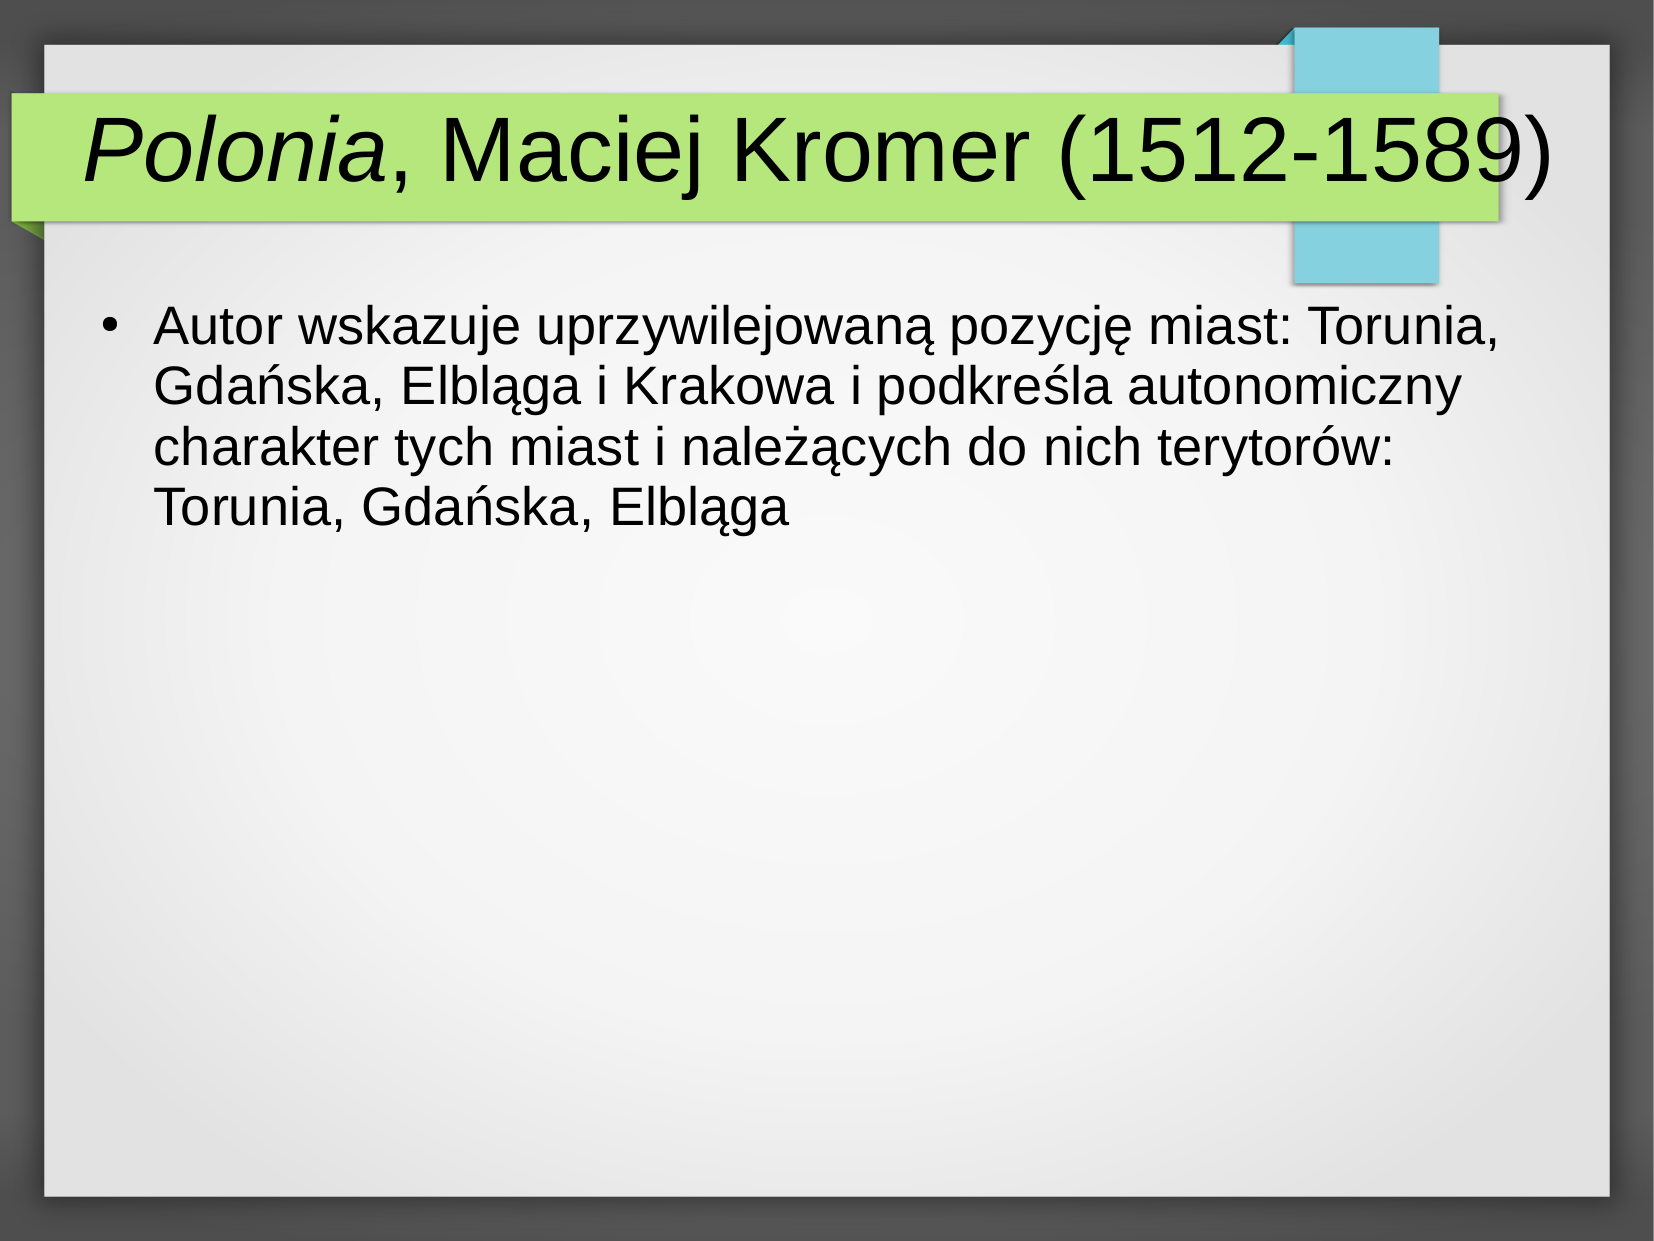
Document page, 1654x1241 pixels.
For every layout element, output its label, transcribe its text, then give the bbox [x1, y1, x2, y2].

list Autor wskazuje uprzywilejowaną pozycję miast: Torunia, Gdańska, Elbląga i Krakowa i podkreśla autonomiczny charakter tych miast i należących do nich terytorów: Torunia, Gdańska, Elbląga [82, 295, 1571, 1015]
title Polonia, Maciej Kromer (1512-1589) [82, 47, 1571, 252]
picture [0, 0, 1654, 1241]
